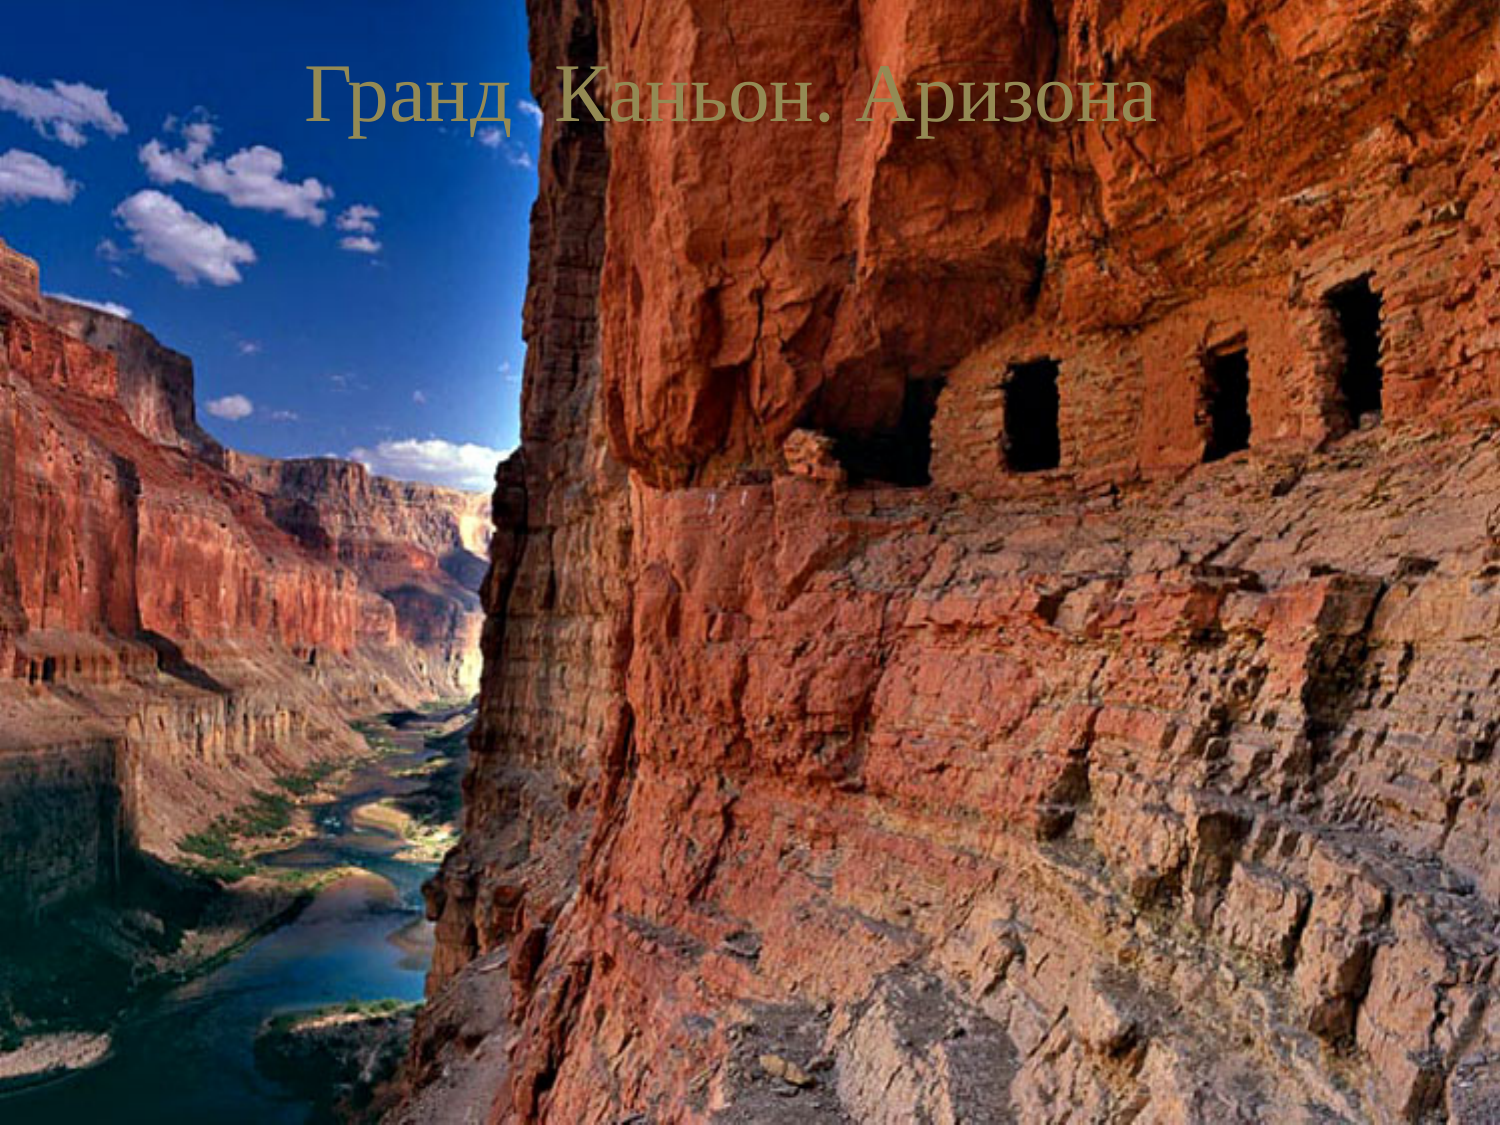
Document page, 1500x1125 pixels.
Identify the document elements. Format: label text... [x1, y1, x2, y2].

text_box Гранд Каньон. Аризона [289, 31, 1235, 148]
picture [0, 0, 1500, 1125]
